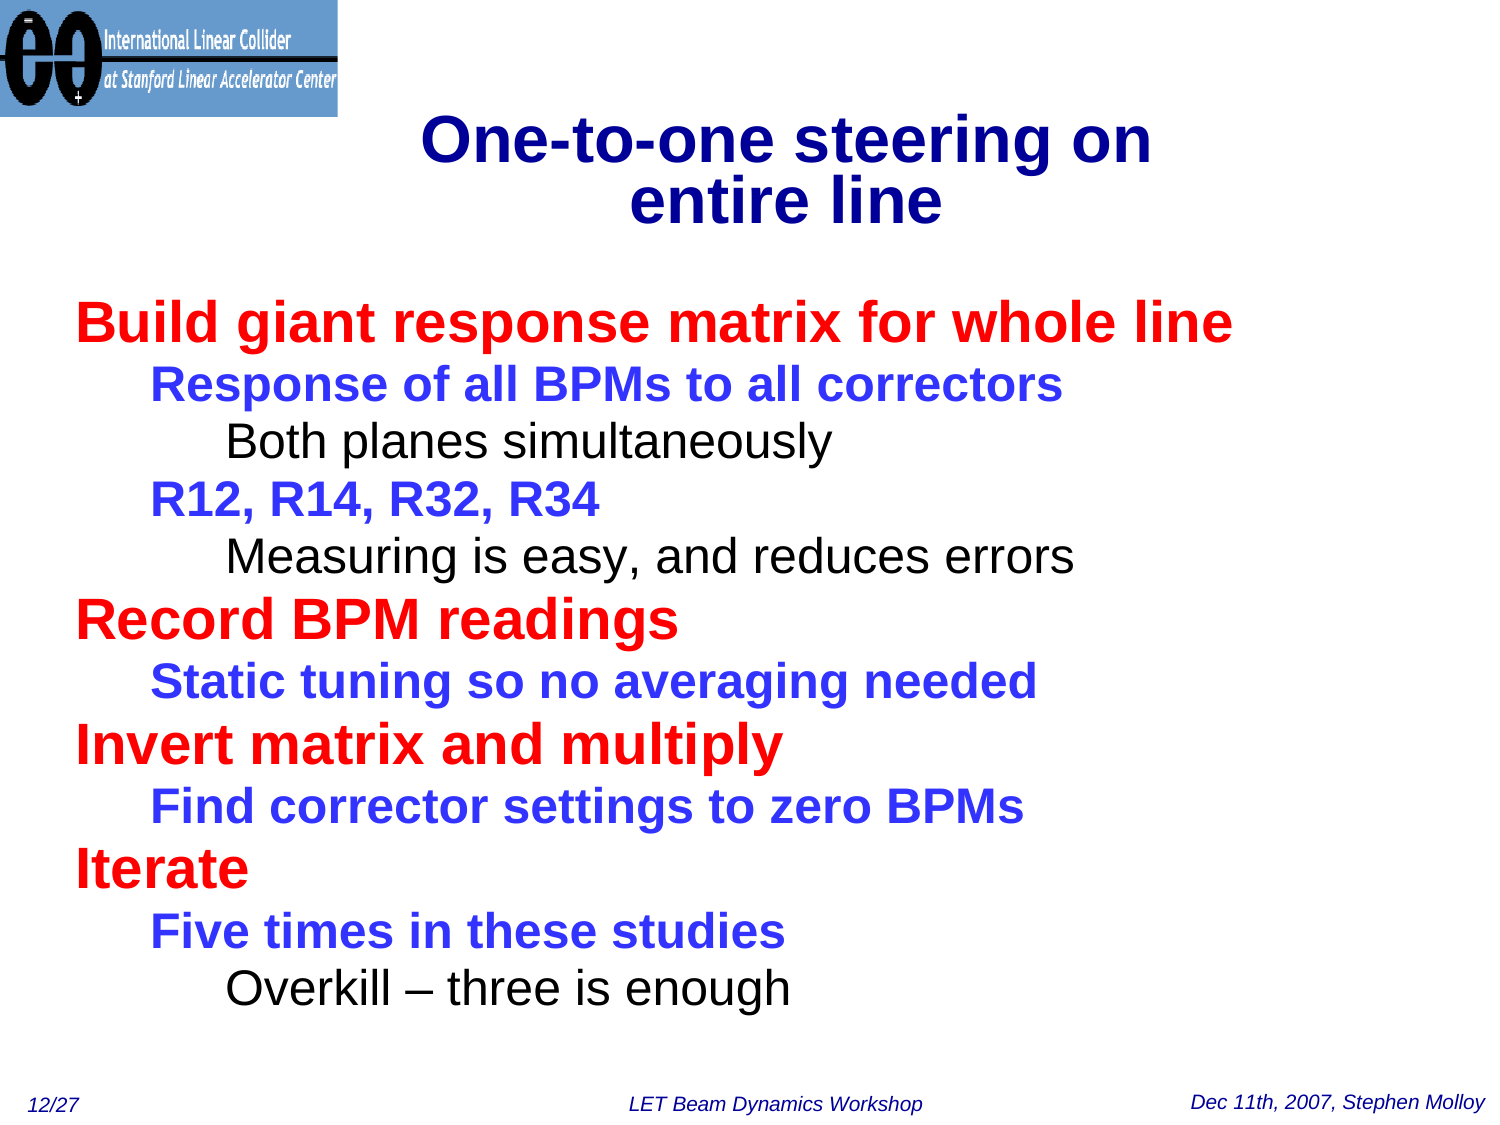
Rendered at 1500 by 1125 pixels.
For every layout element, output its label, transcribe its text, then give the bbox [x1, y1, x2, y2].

picture [0, 0, 338, 117]
title One-to-one steering on entire line [337, 87, 1237, 263]
list Build giant response matrix for whole line Response of all BPMs to all correctors Both planes simultaneously R12, R14, R32, R34 Measuring is easy, and reduces errors Record BPM readings Static tuning so no averaging needed Invert matrix and multiply Find corrector settings to zero BPMs Iterate Five times in these studies Overkill – three is enough [75, 299, 1424, 1028]
